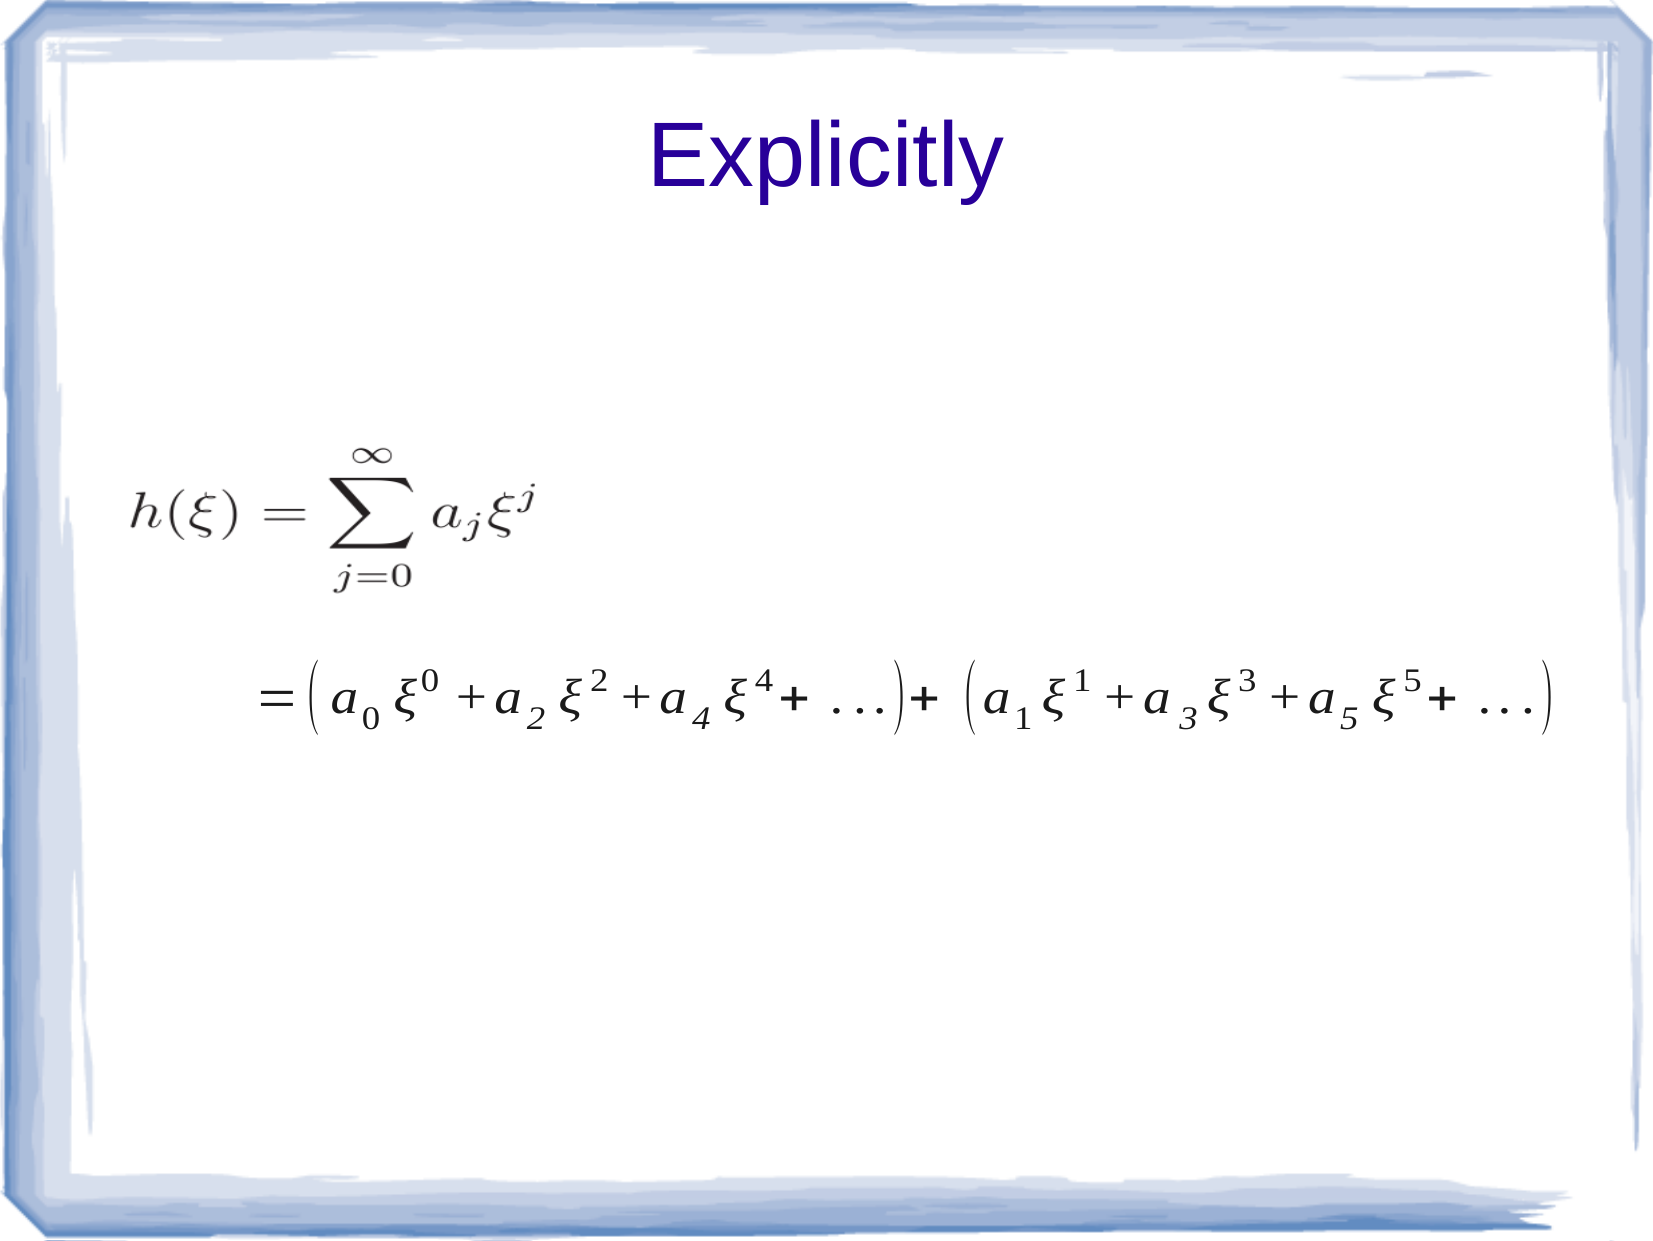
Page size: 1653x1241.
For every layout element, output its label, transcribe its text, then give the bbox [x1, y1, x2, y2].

title Explicitly [82, 49, 1571, 257]
chart [240, 657, 1591, 751]
picture [0, 0, 1653, 1241]
